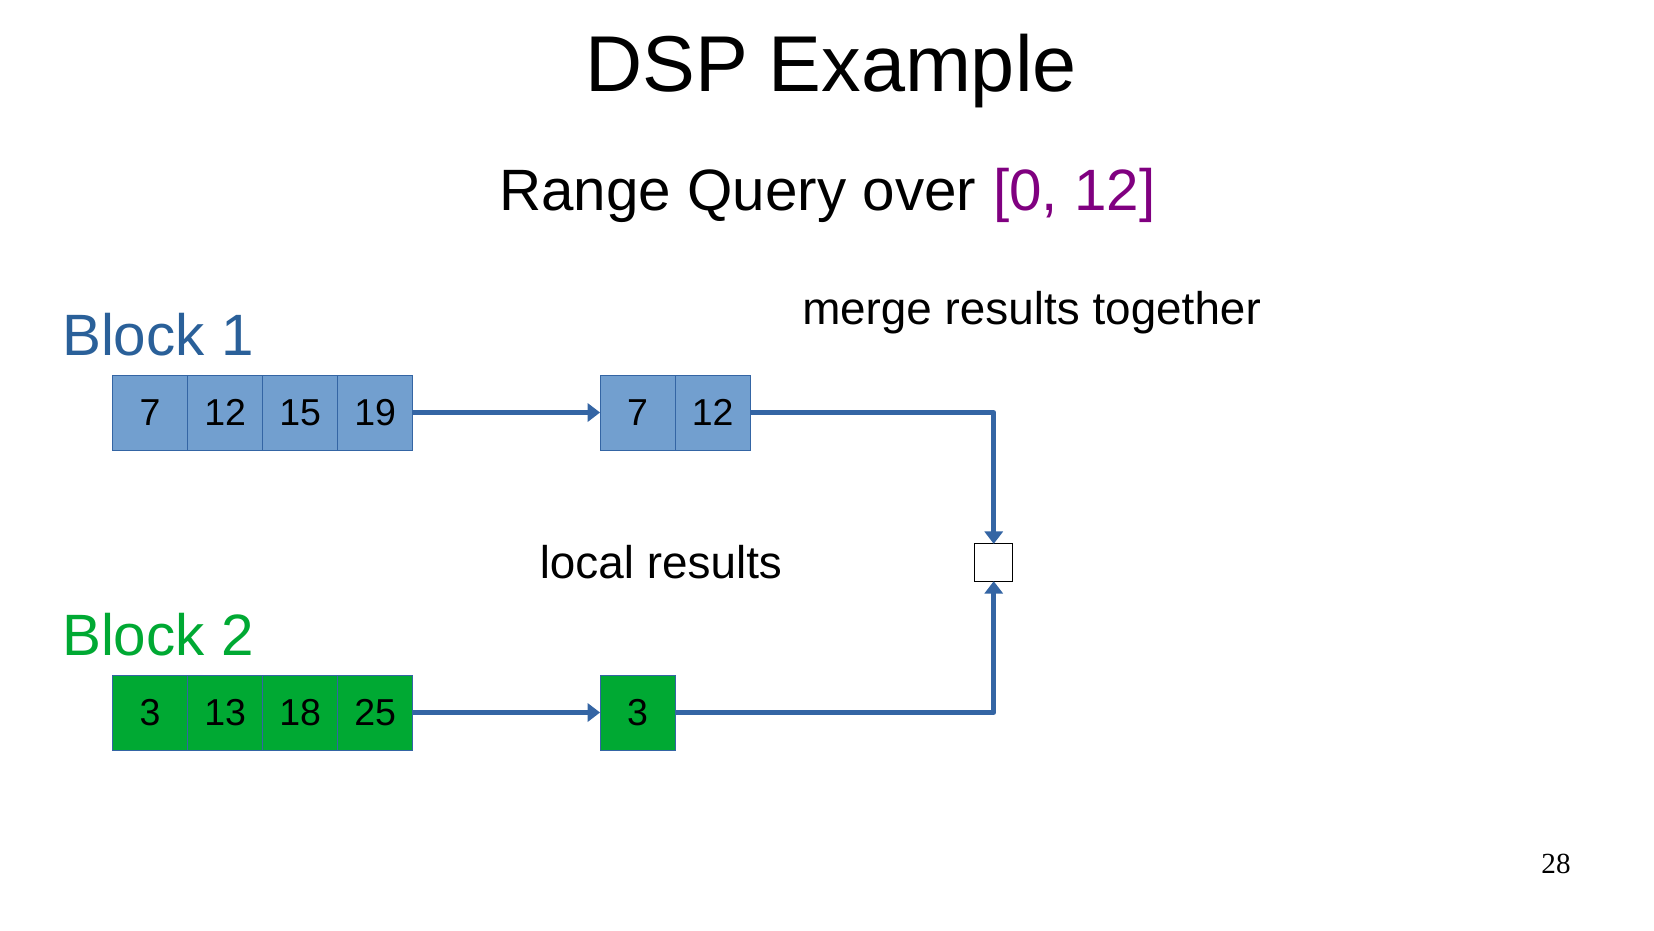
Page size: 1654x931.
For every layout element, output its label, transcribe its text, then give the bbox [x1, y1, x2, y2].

text_box 15 [262, 375, 338, 451]
text_box 7 [112, 376, 188, 451]
text_box 12 [676, 375, 751, 451]
text_box 19 [338, 375, 413, 451]
text_box Range Query over [0, 12] [484, 150, 1169, 263]
text_box Block 1 [47, 295, 269, 376]
title DSP Example [86, 0, 1576, 142]
text_box 25 [338, 675, 413, 751]
text_box 3 [112, 676, 187, 751]
text_box local results [525, 529, 797, 596]
text_box Block 2 [47, 595, 269, 676]
text_box merge results together [787, 276, 1276, 343]
text_box 7 [600, 375, 676, 451]
text_box 13 [187, 676, 263, 751]
text_box [974, 543, 1013, 582]
text_box 12 [188, 376, 262, 451]
text_box 18 [263, 675, 338, 751]
text_box 3 [600, 675, 676, 751]
